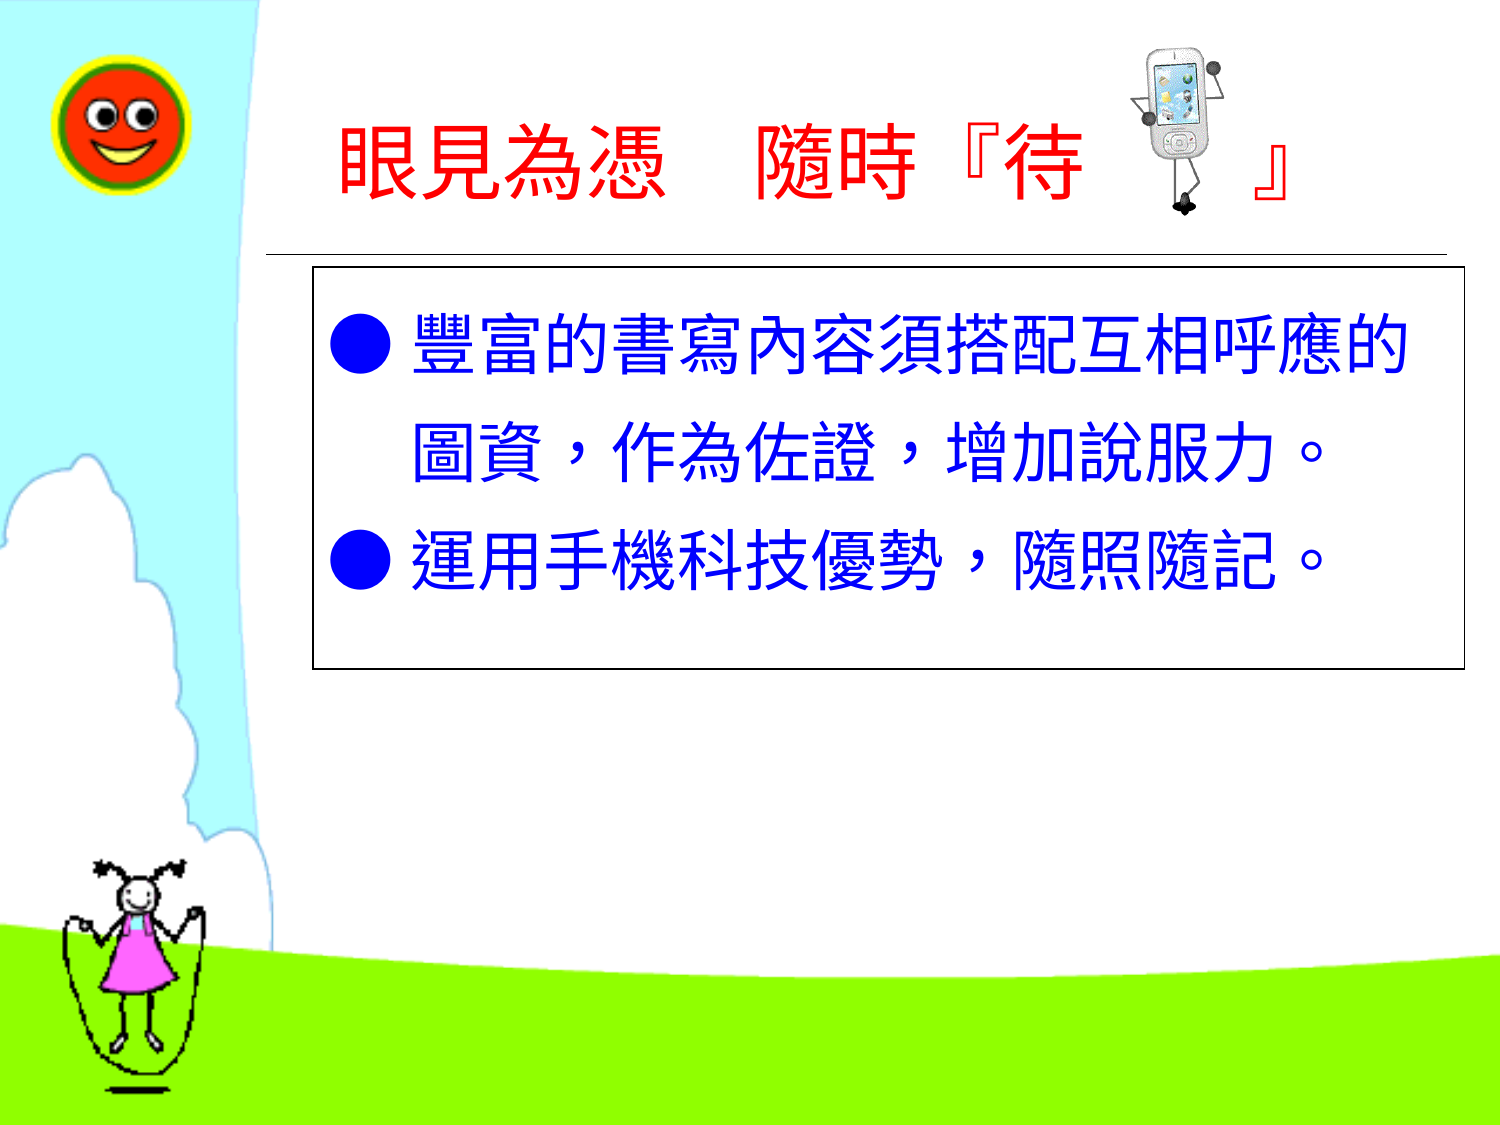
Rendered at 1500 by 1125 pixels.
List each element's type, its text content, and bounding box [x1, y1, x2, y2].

picture [0, 0, 1500, 1125]
text_box ●豐富的書寫內容須搭配互相呼應的 圖資，作為佐證，增加說服力。 ●運用手機科技優勢，隨照隨記。 [313, 267, 1465, 669]
text_box 眼見為憑 隨時『待 』 [265, 96, 1407, 225]
